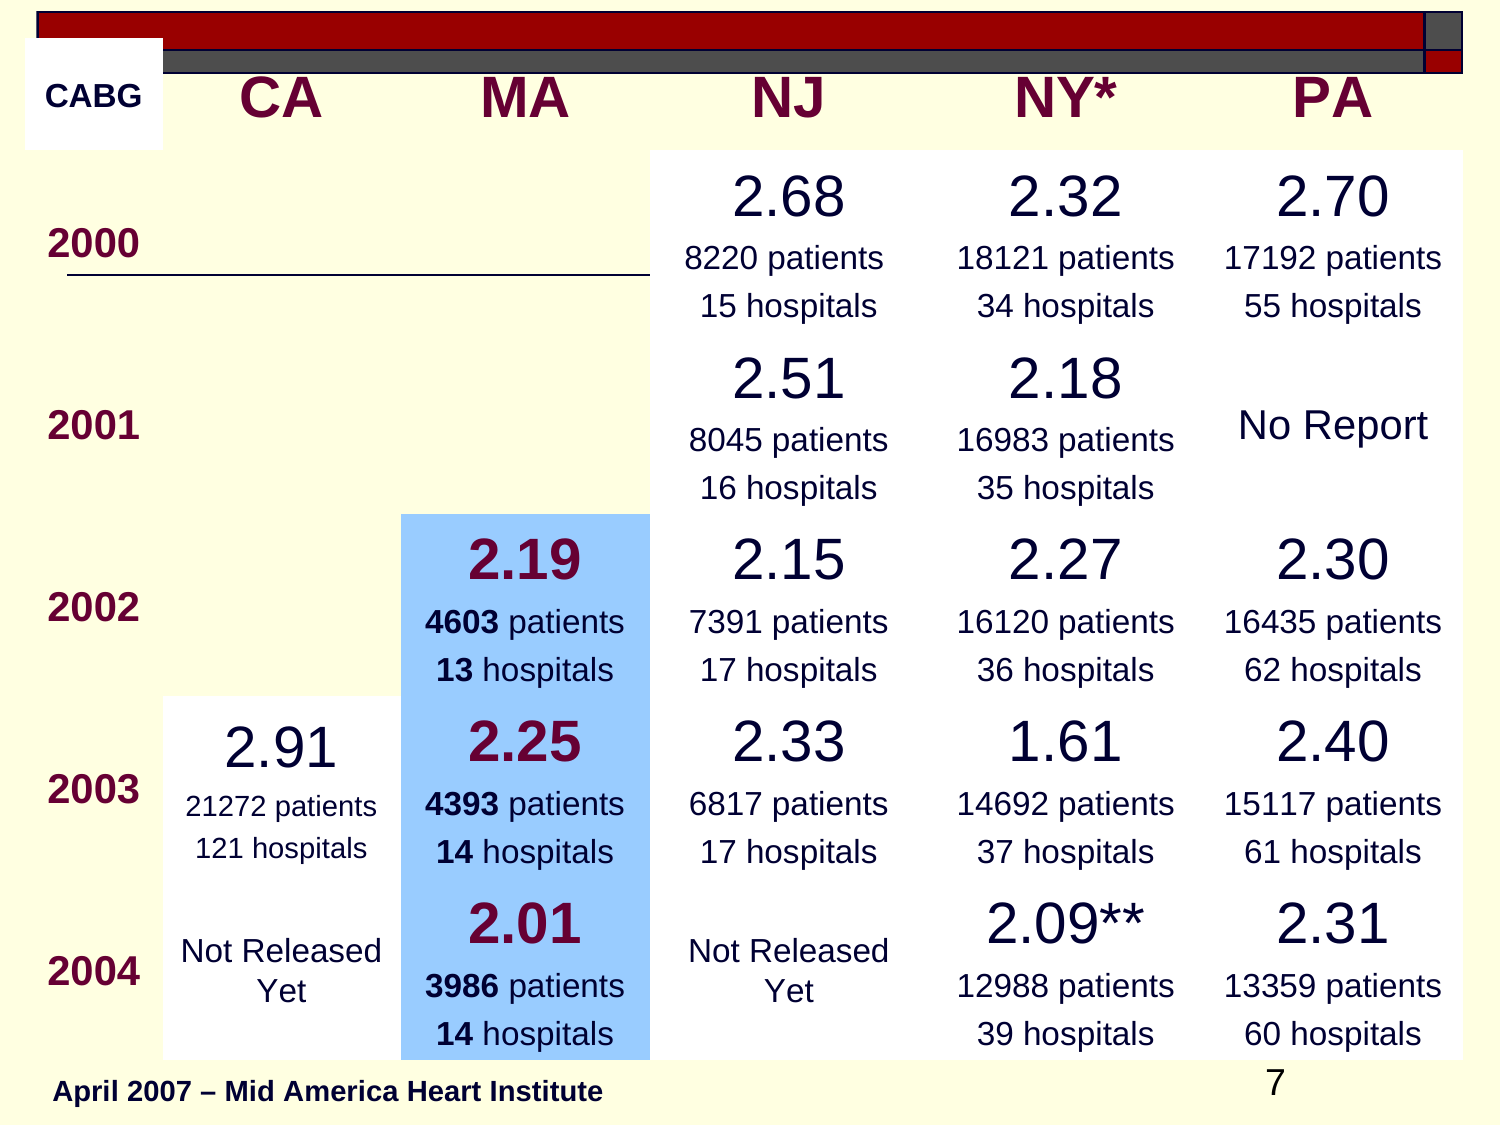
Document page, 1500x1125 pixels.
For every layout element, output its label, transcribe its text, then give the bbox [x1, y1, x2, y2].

table_cell 2.51 8045 patients 16 hospitals [650, 332, 928, 514]
table_cell 2.68 8220 patients 15 hospitals [650, 150, 928, 332]
table_cell Not Released Yet [163, 878, 401, 1060]
table_header MA [401, 38, 650, 150]
table_cell No Report [1204, 332, 1463, 514]
table_cell 2.31 13359 patients 60 hospitals [1204, 878, 1463, 1060]
table_cell 2.91 21272 patients 121 hospitals [163, 696, 401, 878]
table_cell 2.15 7391 patients 17 hospitals [650, 514, 928, 696]
table_cell 2001 [25, 332, 163, 514]
table_cell 2.09** 12988 patients 39 hospitals [928, 878, 1204, 1060]
table_cell 2.18 16983 patients 35 hospitals [928, 332, 1204, 514]
table_cell 2.27 16120 patients 36 hospitals [928, 514, 1204, 696]
table_header CABG [25, 38, 163, 150]
table_cell 2.70 17192 patients 55 hospitals [1204, 150, 1463, 332]
table_cell 2.30 16435 patients 62 hospitals [1204, 514, 1463, 696]
table_cell [401, 332, 650, 514]
table_cell 1.61 14692 patients 37 hospitals [928, 696, 1204, 878]
table_header NY* [928, 38, 1204, 150]
table_cell 2.32 18121 patients 34 hospitals [928, 150, 1204, 332]
table_cell 2003 [25, 696, 163, 878]
table_cell 2.33 6817 patients 17 hospitals [650, 696, 928, 878]
table_header CA [163, 38, 401, 150]
table_cell [163, 150, 401, 332]
table_cell 2000 [25, 150, 163, 332]
table_header NJ [650, 38, 928, 150]
table_cell [163, 514, 401, 696]
table_cell 2002 [25, 514, 163, 696]
table_header PA [1204, 38, 1463, 150]
table_cell 2.25 4393 patients 14 hospitals [401, 696, 650, 878]
table_cell Not Released Yet [650, 878, 928, 1060]
table_cell 2.19 4603 patients 13 hospitals [401, 514, 650, 696]
table_cell [401, 150, 650, 332]
table_cell [163, 332, 401, 514]
table_cell 2004 [25, 878, 163, 1060]
table_cell 2.40 15117 patients 61 hospitals [1204, 696, 1463, 878]
table_cell 2.01 3986 patients 14 hospitals [401, 878, 650, 1060]
